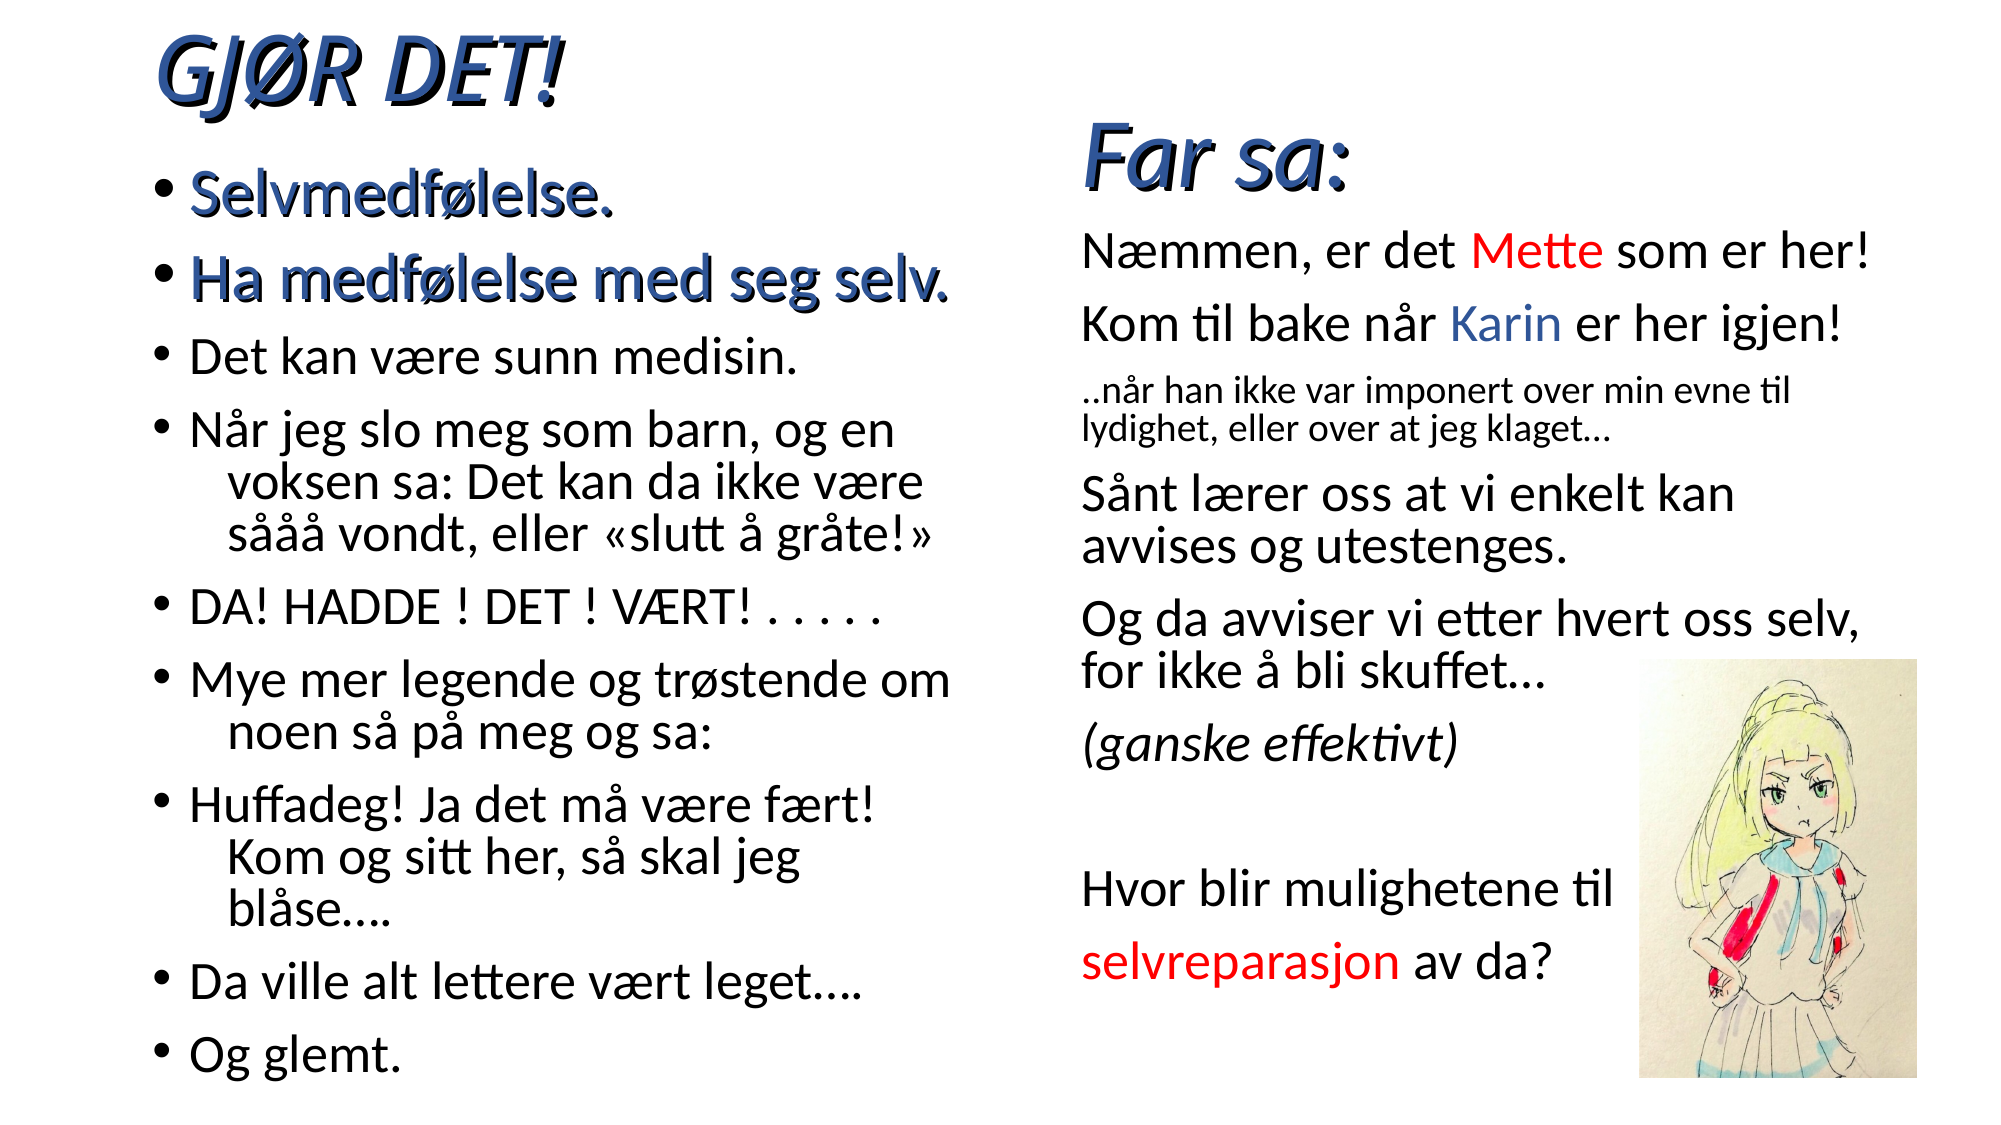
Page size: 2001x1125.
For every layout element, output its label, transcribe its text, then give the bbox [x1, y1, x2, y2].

list Far sa: Næmmen, er det Mette som er her! Kom til bake når Karin er her igjen! ..når han ikke var imponert over min evne til lydighet, eller over at jeg klaget… Sånt lærer oss at vi enkelt kan avvises og utestenges. Og da avviser vi etter hvert oss selv, for ikke å bli skuffet… (ganske effektivt) Hvor blir mulighetene til selvreparasjon av da? [1066, 103, 1917, 1078]
title GJØR DET! [137, 0, 1000, 143]
list Selvmedfølelse. Ha medfølelse med seg selv. Det kan være sunn medisin. Når jeg slo meg som barn, og en voksen sa: Det kan da ikke være sååå vondt, eller «slutt å gråte!» DA! HADDE ! DET ! VÆRT! . . . . . Mye mer legende og trøstende om noen så på meg og sa: Huffadeg! Ja det må være fært! Kom og sitt her, så skal jeg blåse…. Da ville alt lettere vært leget…. Og glemt. [137, 155, 988, 1094]
picture [1639, 659, 1917, 1078]
